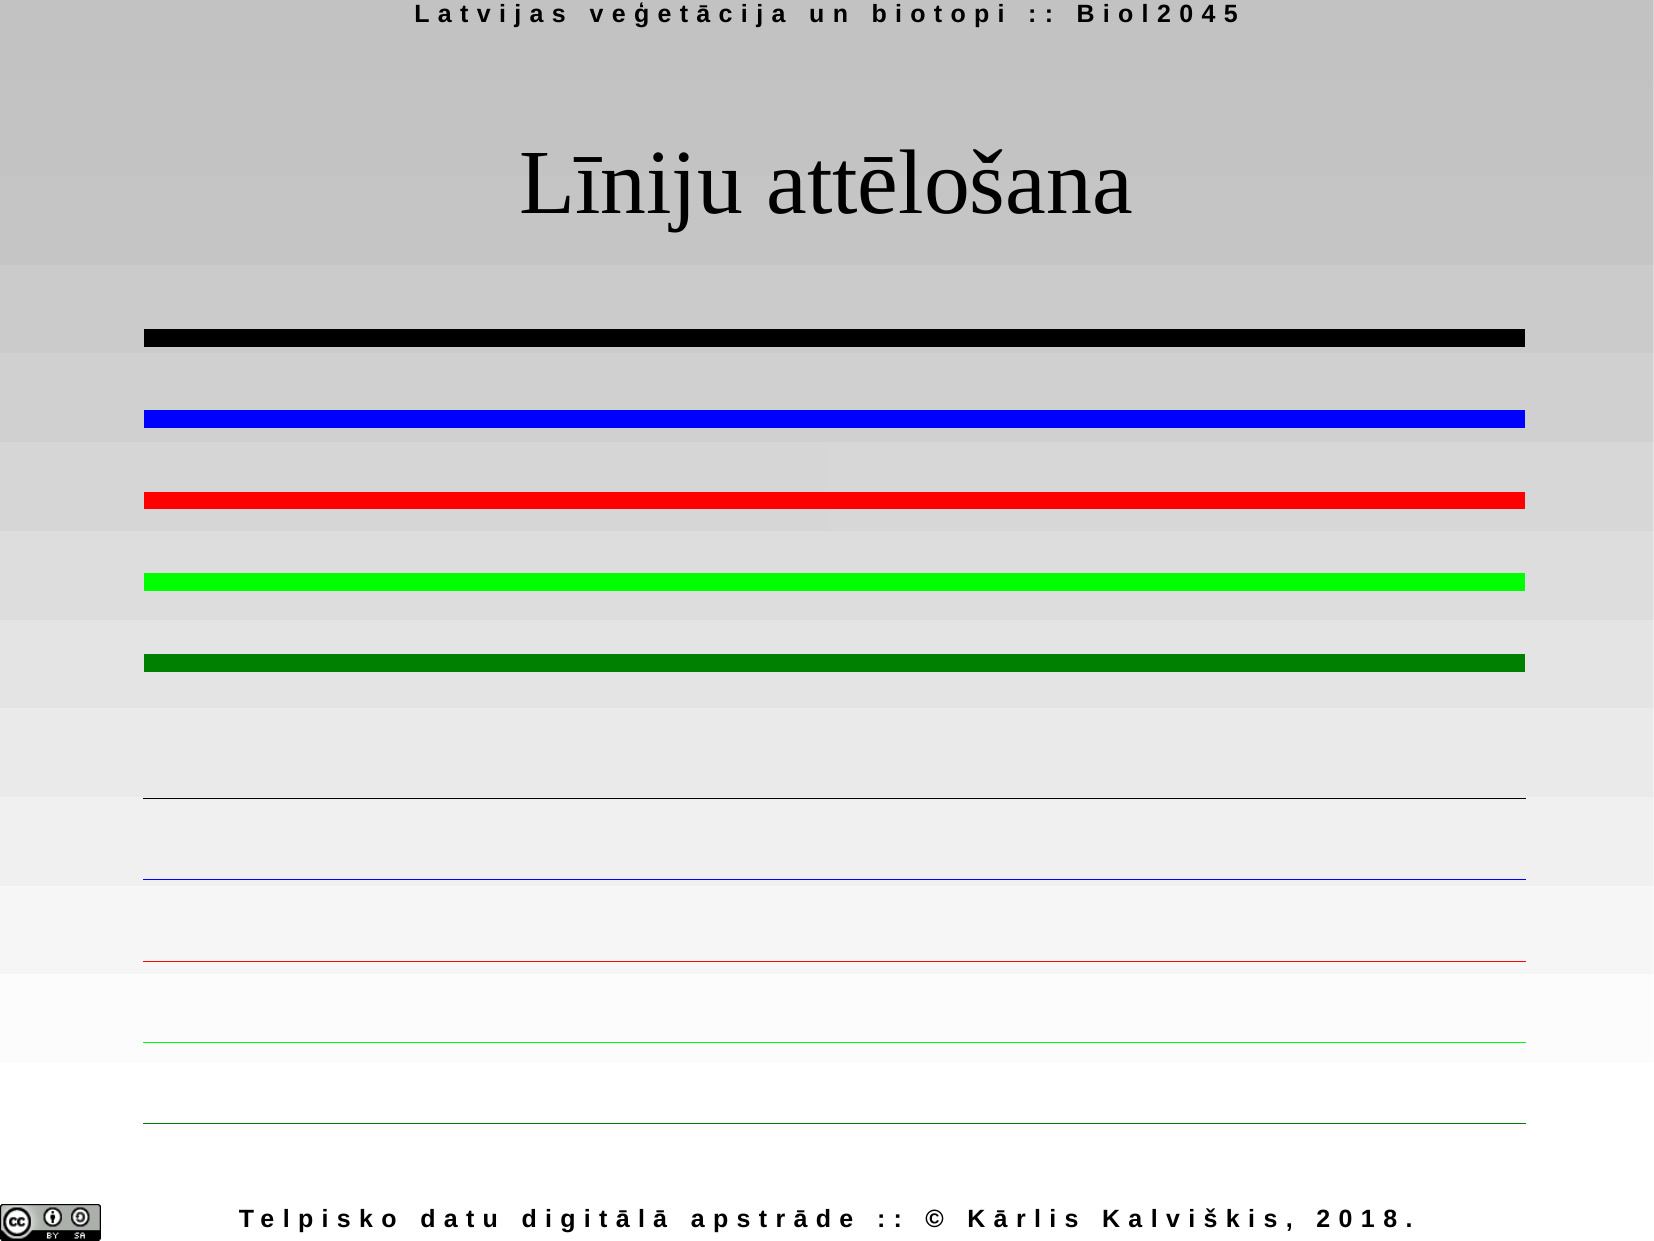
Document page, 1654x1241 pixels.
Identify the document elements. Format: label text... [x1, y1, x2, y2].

picture [0, 0, 1654, 1241]
title Līniju attēlošana [29, 0, 1625, 551]
